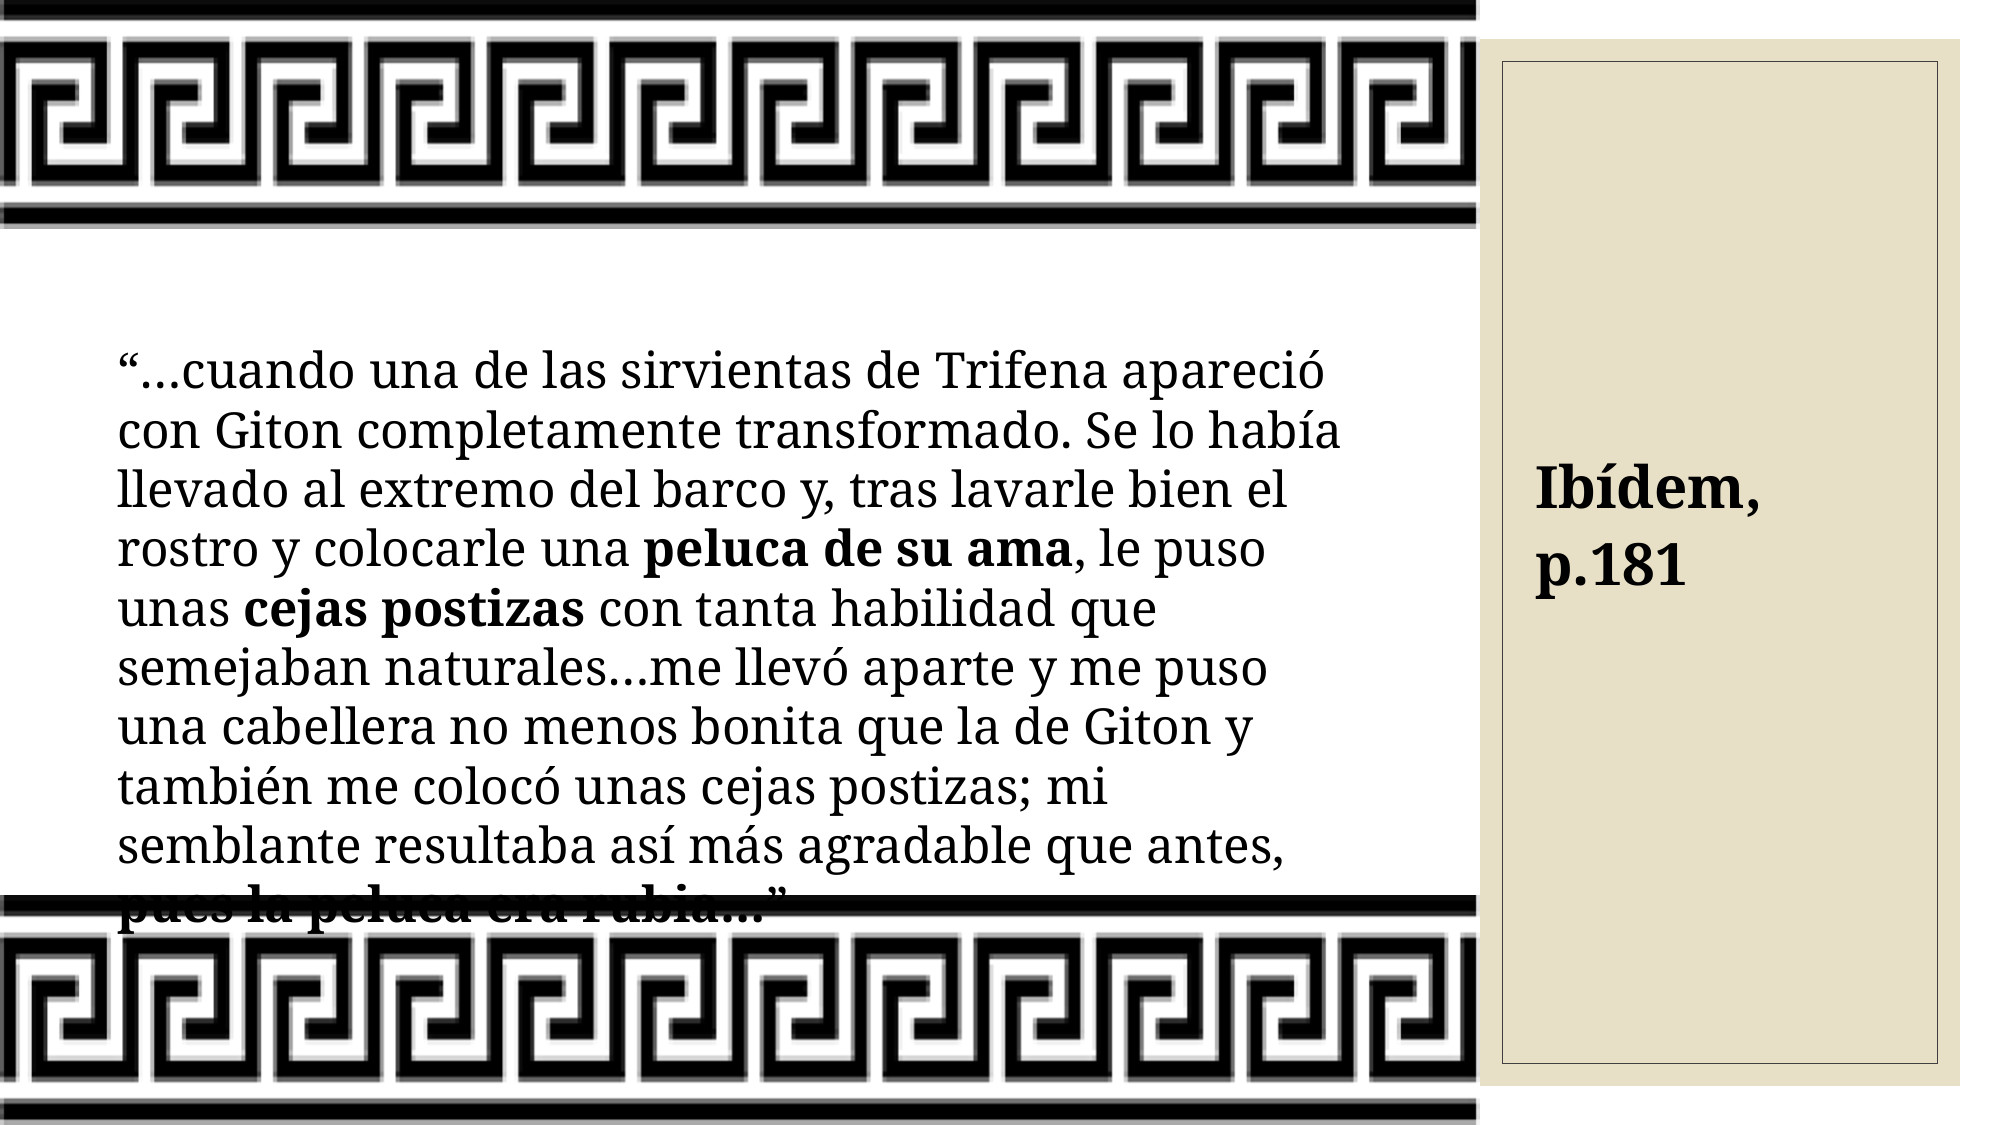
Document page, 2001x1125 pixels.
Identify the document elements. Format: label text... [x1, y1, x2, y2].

picture [0, 895, 1480, 1125]
picture [0, 0, 1480, 230]
list “…cuando una de las sirvientas de Trifena apareció con Giton completamente transformado. Se lo había llevado al extremo del barco y, tras lavarle bien el rostro y colocarle una peluca de su ama, le puso unas cejas postizas con tanta habilidad que semejaban naturales…me llevó aparte y me puso una cabellera no menos bonita que la de Giton y también me colocó unas cejas postizas; mi semblante resultaba así más agradable que antes, pues la peluca era rubia…” [102, 230, 1378, 895]
list Ibídem, p.181 [1520, 435, 1920, 1011]
